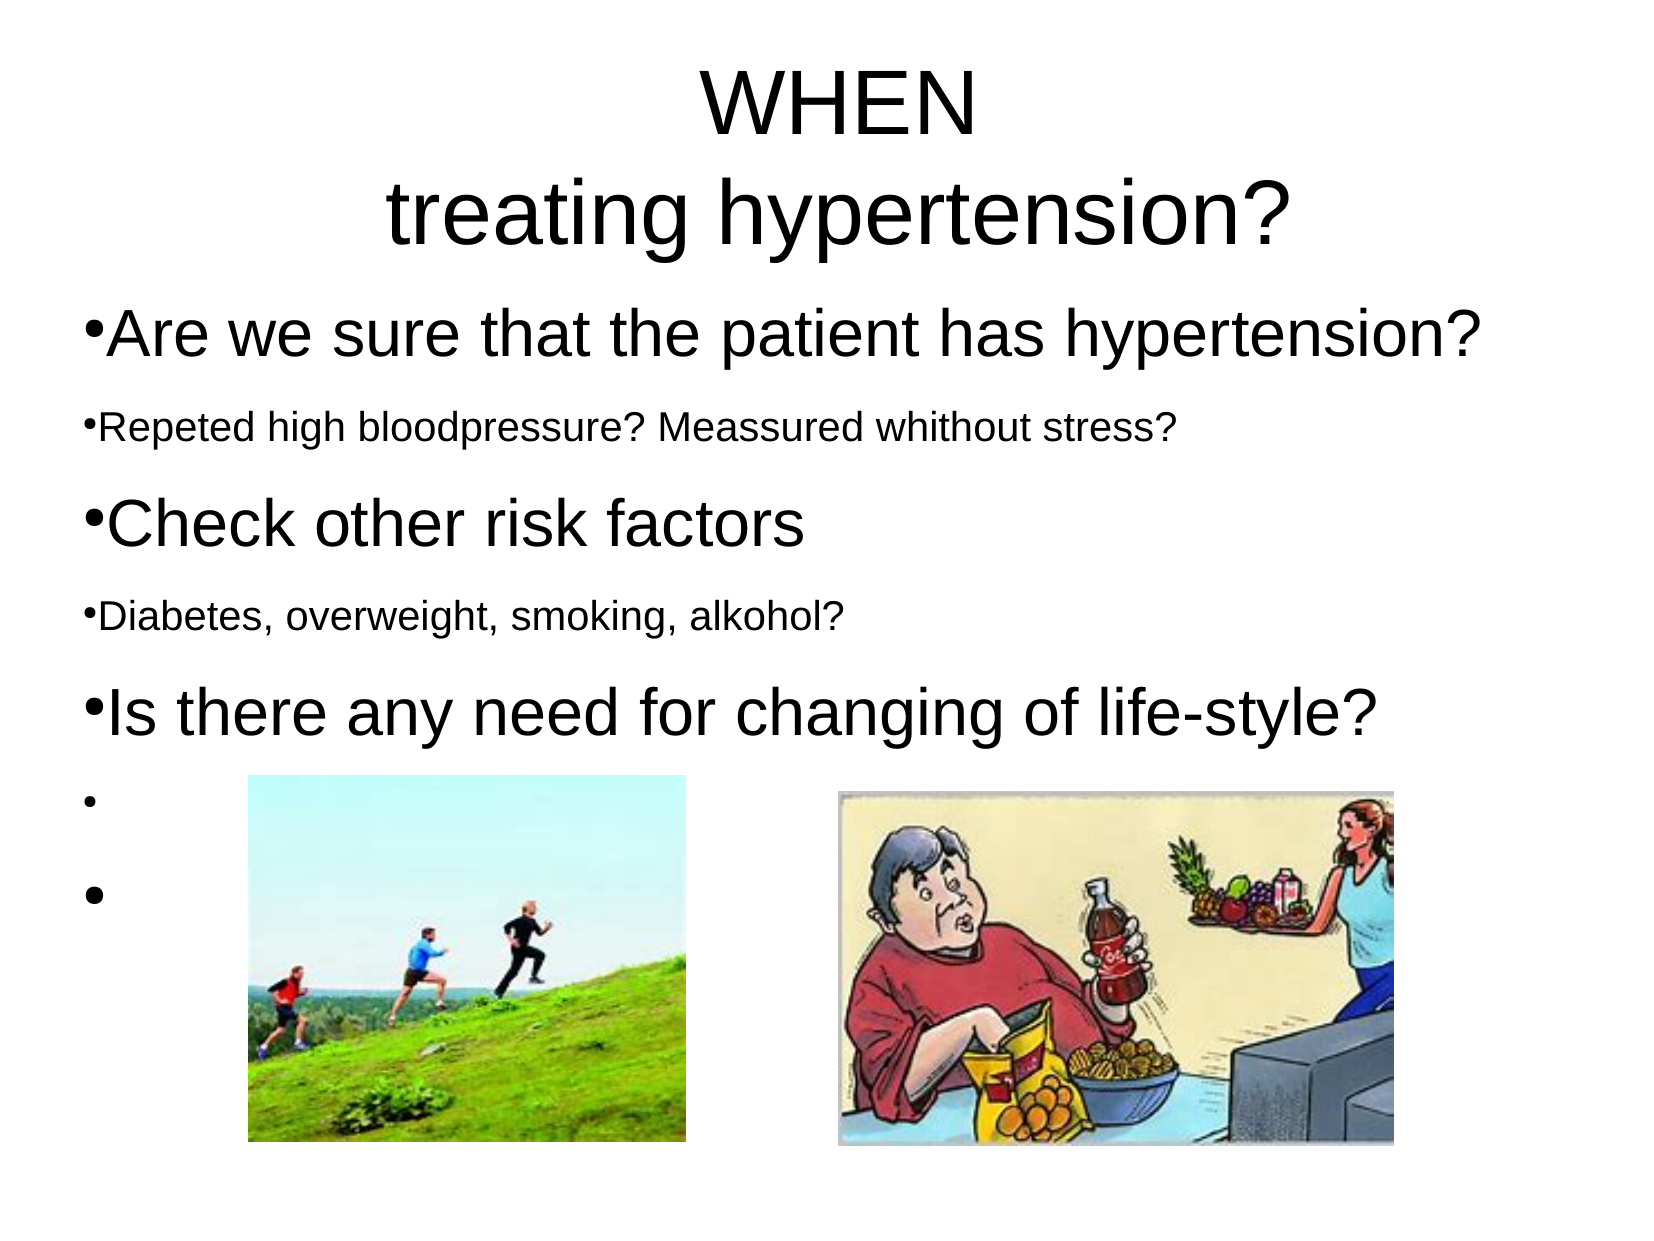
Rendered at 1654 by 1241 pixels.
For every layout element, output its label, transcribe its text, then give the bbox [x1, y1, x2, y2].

list Are we sure that the patient has hypertension? Repeted high bloodpressure? Meassured whithout stress? Check other risk factors Diabetes, overweight, smoking, alkohol? Is there any need for changing of life-style? [82, 290, 1571, 1010]
picture [838, 791, 1394, 1146]
picture [248, 775, 686, 1142]
title WHEN treating hypertension? [82, 49, 1571, 257]
